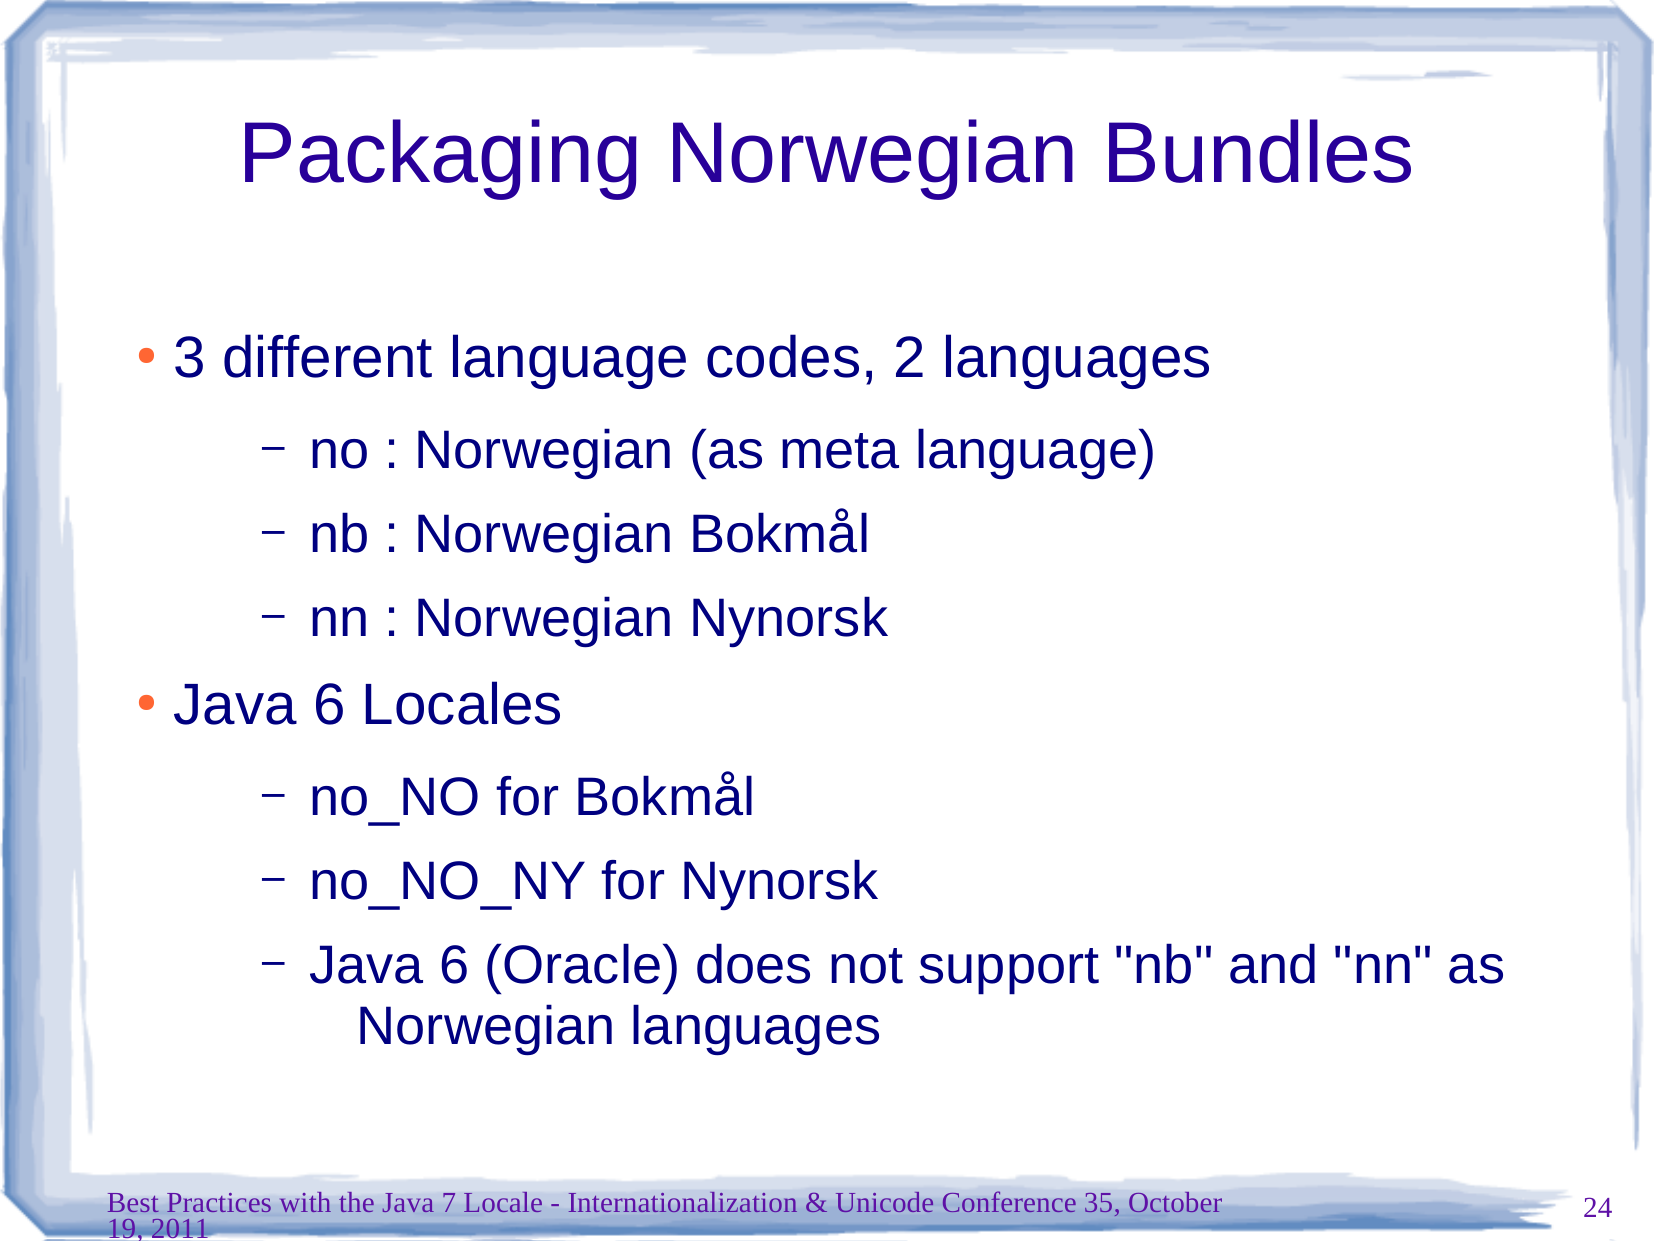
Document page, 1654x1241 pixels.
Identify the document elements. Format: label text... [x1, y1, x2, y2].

picture [0, 0, 1654, 1241]
list 3 different language codes, 2 languages no : Norwegian (as meta language) nb : Norwegian Bokmål nn : Norwegian Nynorsk Java 6 Locales no_NO for Bokmål no_NO_NY for Nynorsk Java 6 (Oracle) does not support "nb" and "nn" as Norwegian languages [118, 324, 1571, 1144]
title Packaging Norwegian Bundles [82, 49, 1571, 257]
